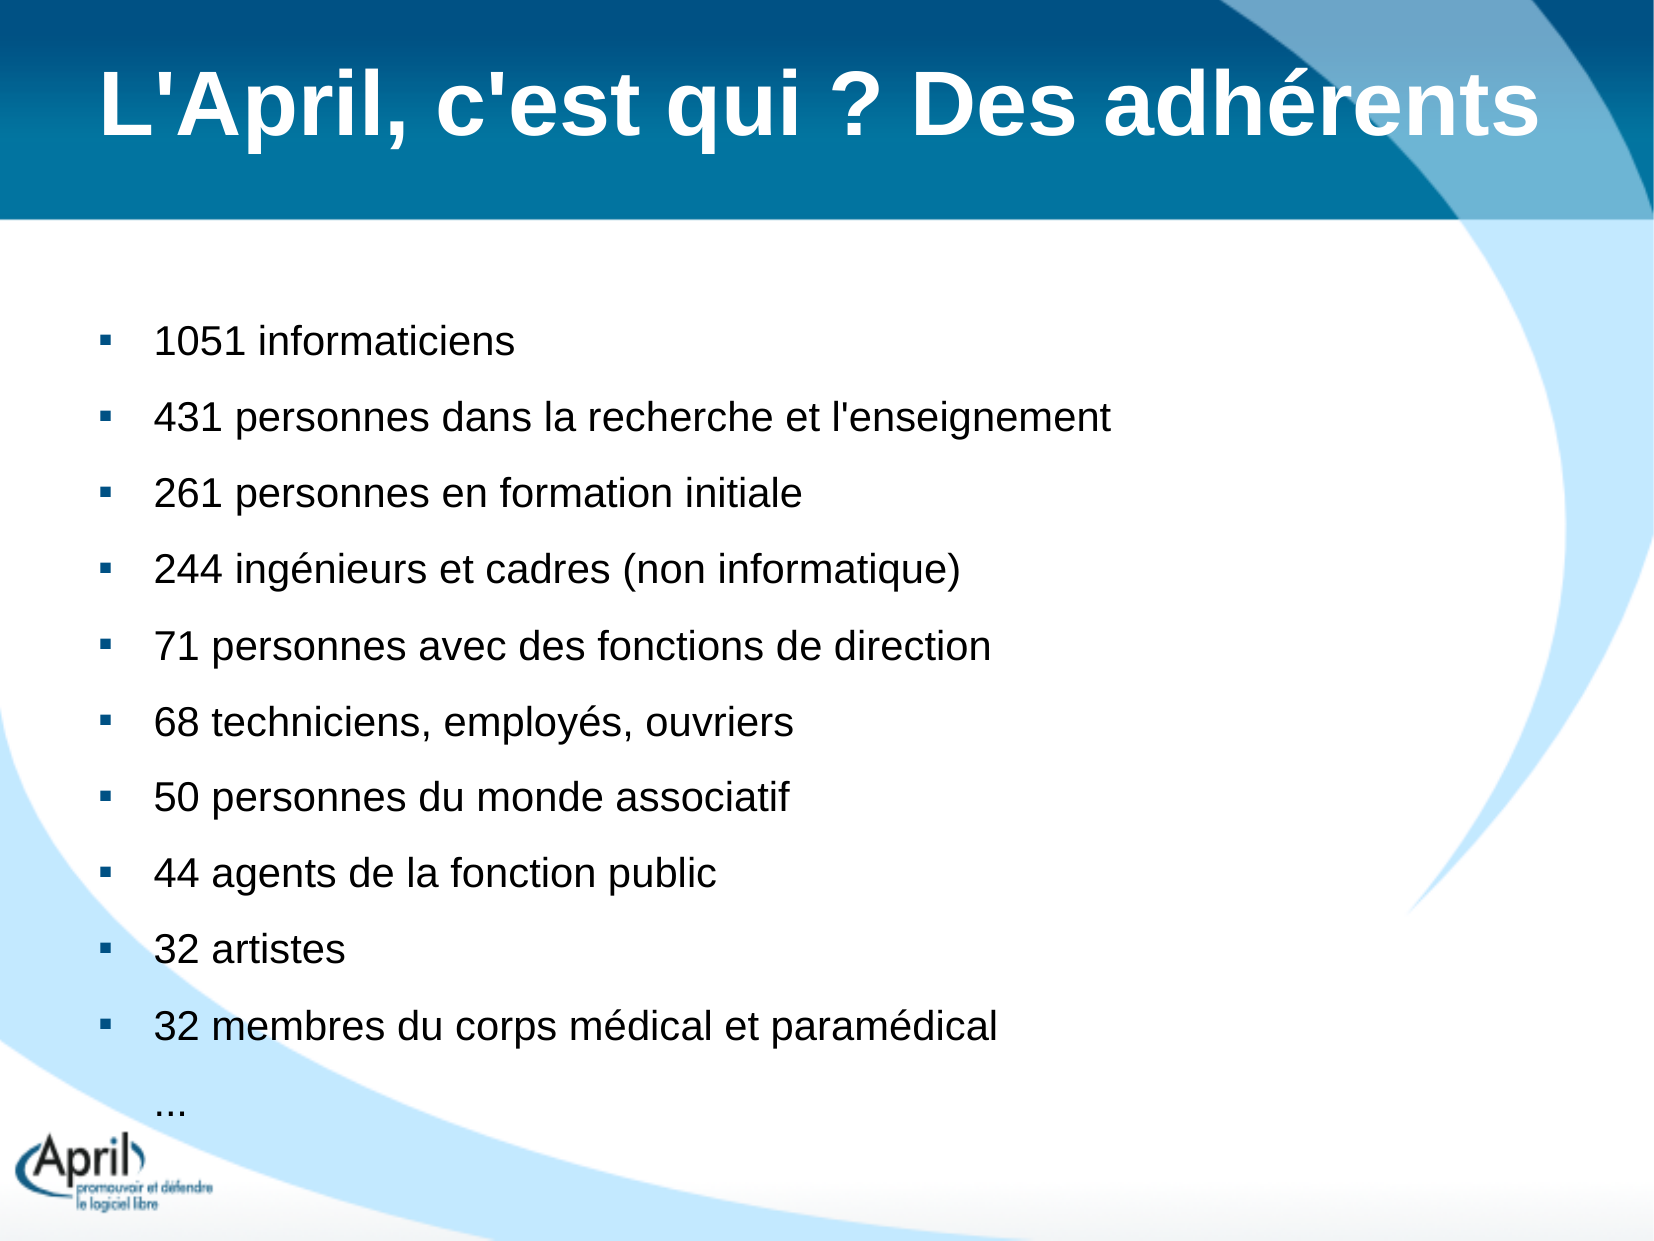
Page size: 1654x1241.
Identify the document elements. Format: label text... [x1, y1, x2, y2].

picture [0, 0, 1654, 1241]
title L'April, c'est qui ? Des adhérents [76, 7, 1565, 200]
list 1051 informaticiens 431 personnes dans la recherche et l'enseignement 261 personnes en formation initiale 244 ingénieurs et cadres (non informatique) 71 personnes avec des fonctions de direction 68 techniciens, employés, ouvriers 50 personnes du monde associatif 44 agents de la fonction public 32 artistes 32 membres du corps médical et paramédical ... [82, 147, 1571, 1191]
